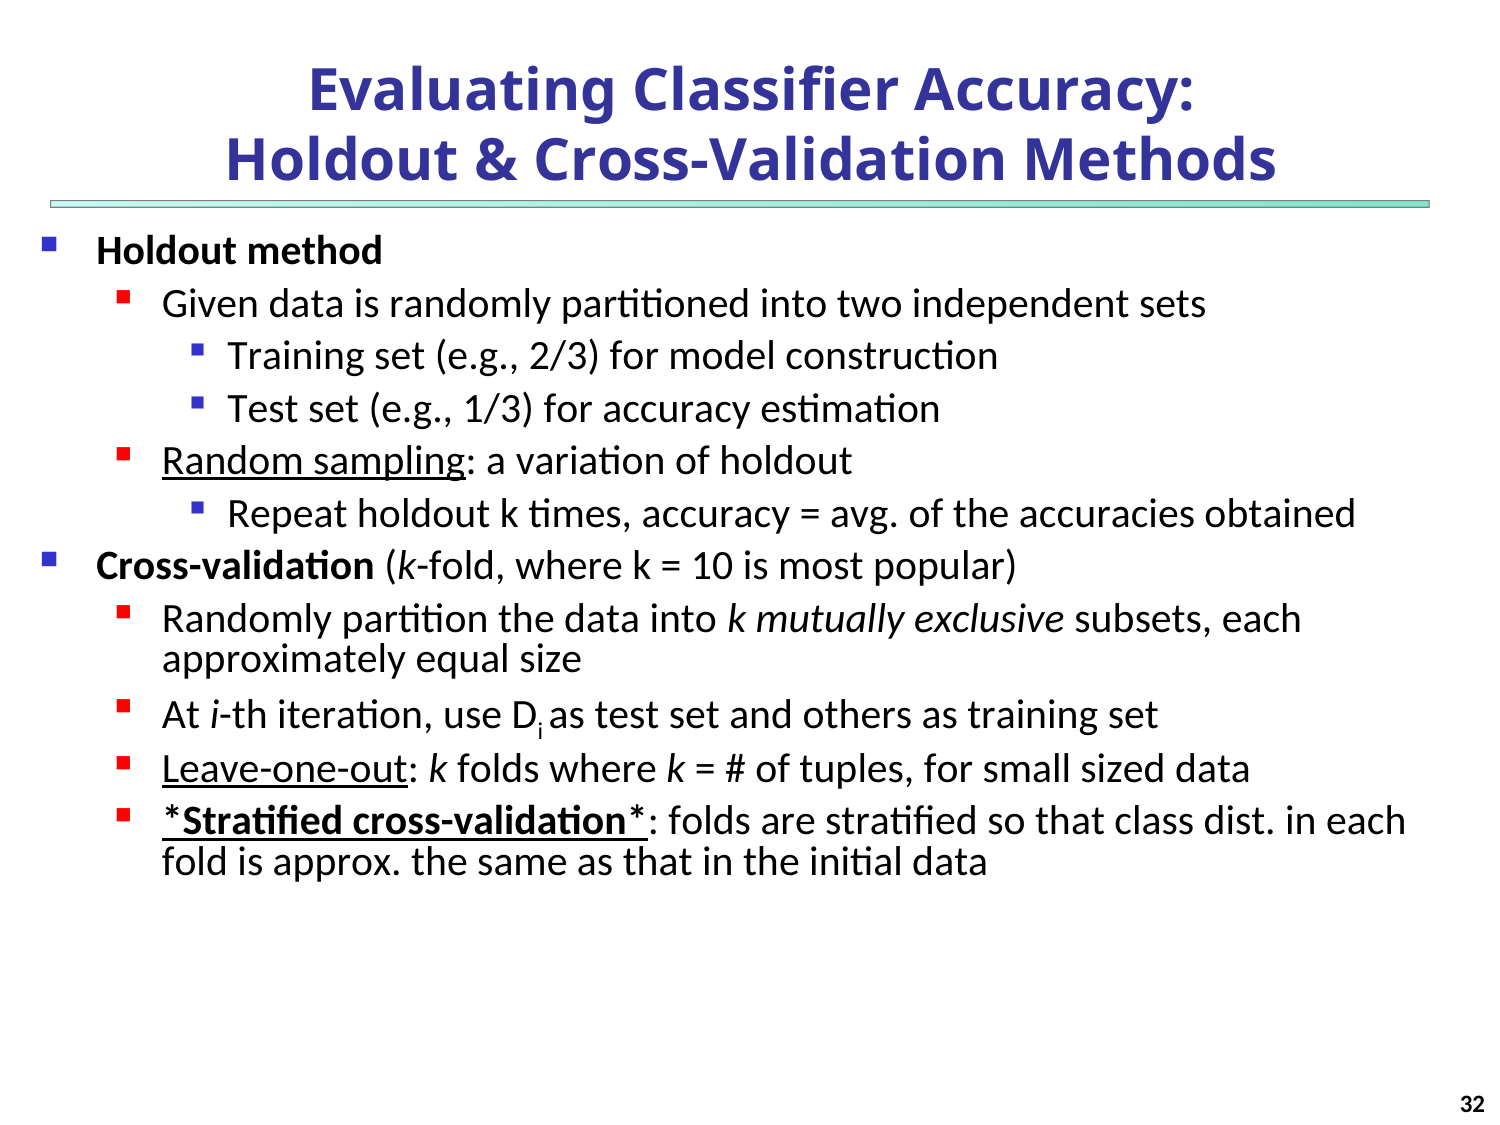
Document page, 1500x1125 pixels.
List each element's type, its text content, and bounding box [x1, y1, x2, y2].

text_box <number> [1187, 1062, 1500, 1125]
list Holdout method Given data is randomly partitioned into two independent sets Training set (e.g., 2/3) for model construction Test set (e.g., 1/3) for accuracy estimation Random sampling: a variation of holdout Repeat holdout k times, accuracy = avg. of the accuracies obtained Cross-validation (k-fold, where k = 10 is most popular) Randomly partition the data into k mutually exclusive subsets, each approximately equal size At i-th iteration, use Di as test set and others as training set Leave-one-out: k folds where k = # of tuples, for small sized data *Stratified cross-validation*: folds are stratified so that class dist. in each fold is approx. the same as that in the initial data [24, 224, 1463, 1091]
title Evaluating Classifier Accuracy: Holdout & Cross-Validation Methods [87, 24, 1415, 201]
